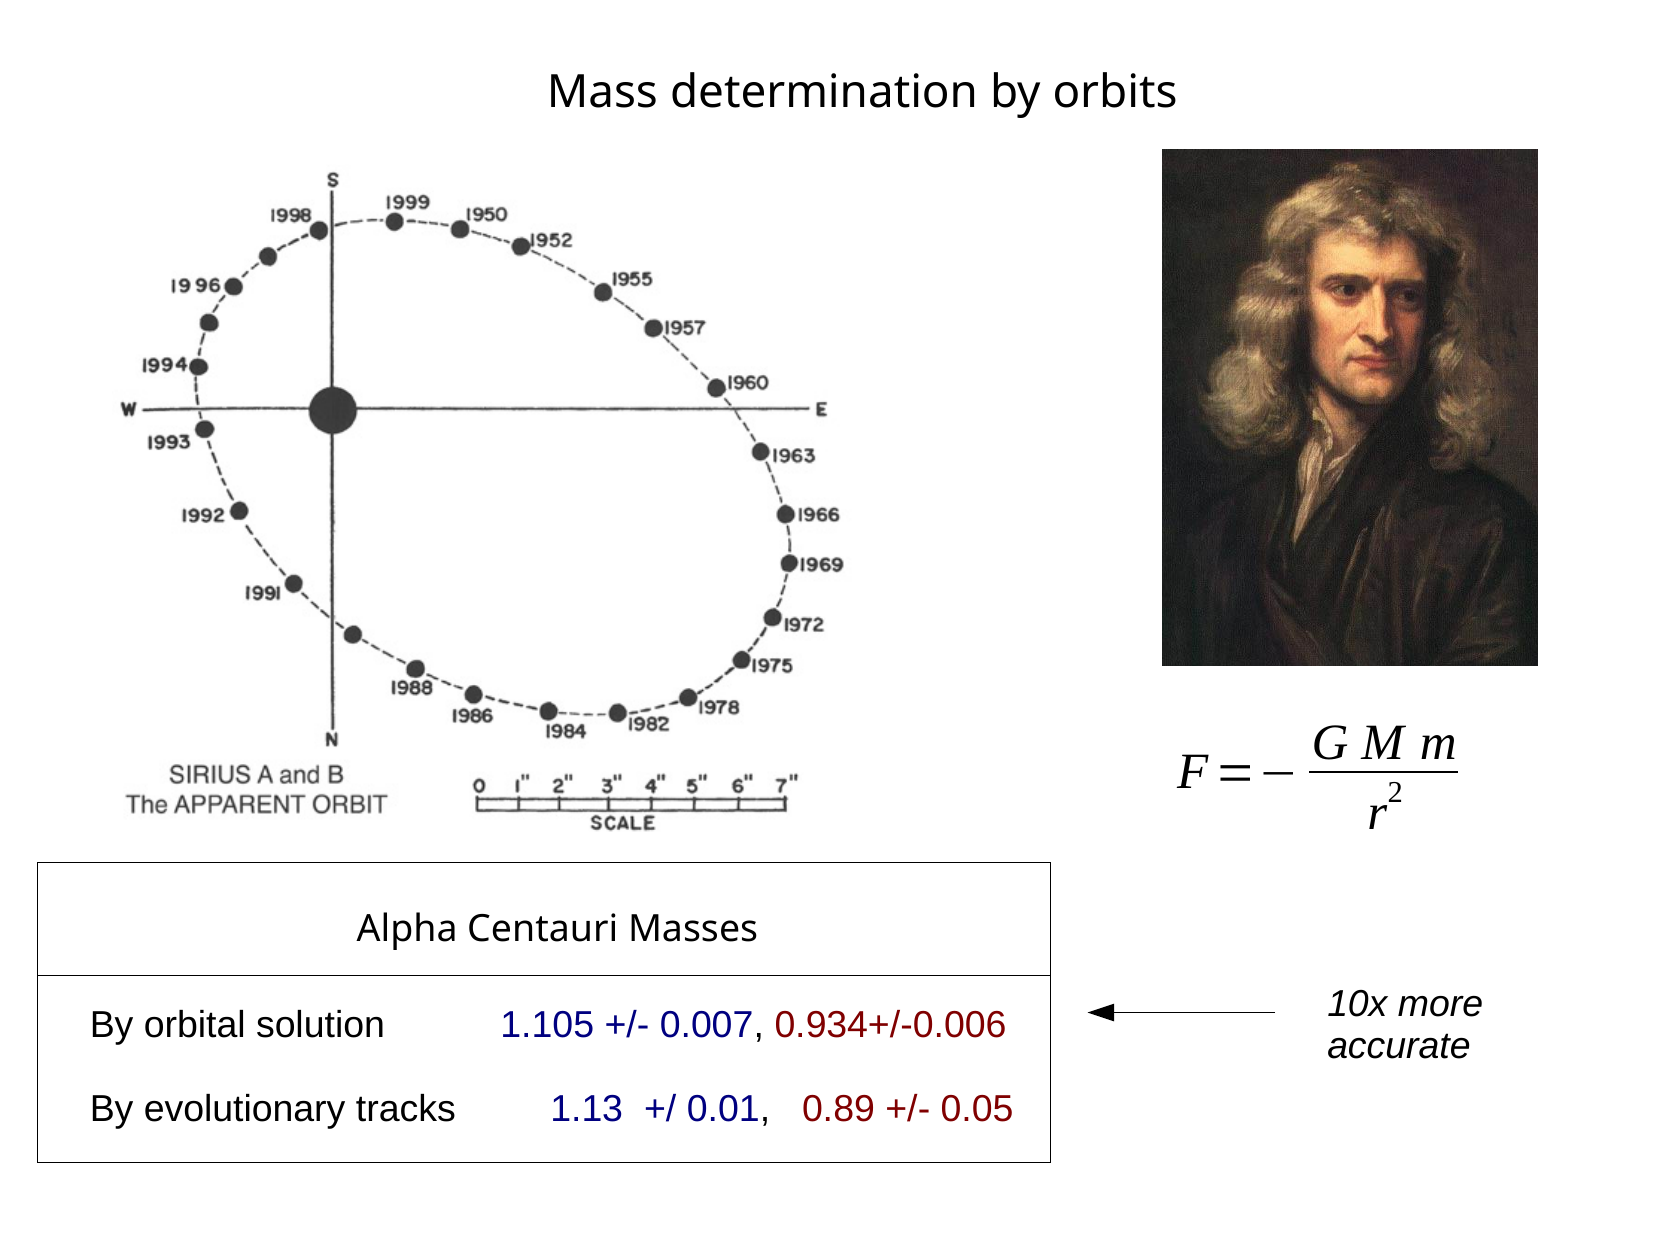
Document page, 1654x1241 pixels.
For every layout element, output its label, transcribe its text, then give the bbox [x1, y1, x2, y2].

text_box 10x more accurate [1312, 975, 1651, 1074]
text_box [37, 976, 1051, 1163]
text_box Alpha Centauri Masses By orbital solution 1.105 +/- 0.007, 0.934+/-0.006 By evolutionary tracks 1.13 +/ 0.01, 0.89 +/- 0.05 [75, 976, 1051, 1123]
picture [1162, 149, 1538, 667]
chart [1162, 712, 1474, 841]
picture [112, 164, 863, 833]
text_box Mass determination by orbits [375, 51, 1350, 130]
text_box [37, 862, 1051, 975]
text_box Alpha Centauri Masses By orbital solution 1.105 +/- 0.007, 0.934+/-0.006 By evolutionary tracks 1.13 +/ 0.01, 0.89 +/- 0.05 [75, 894, 1051, 975]
